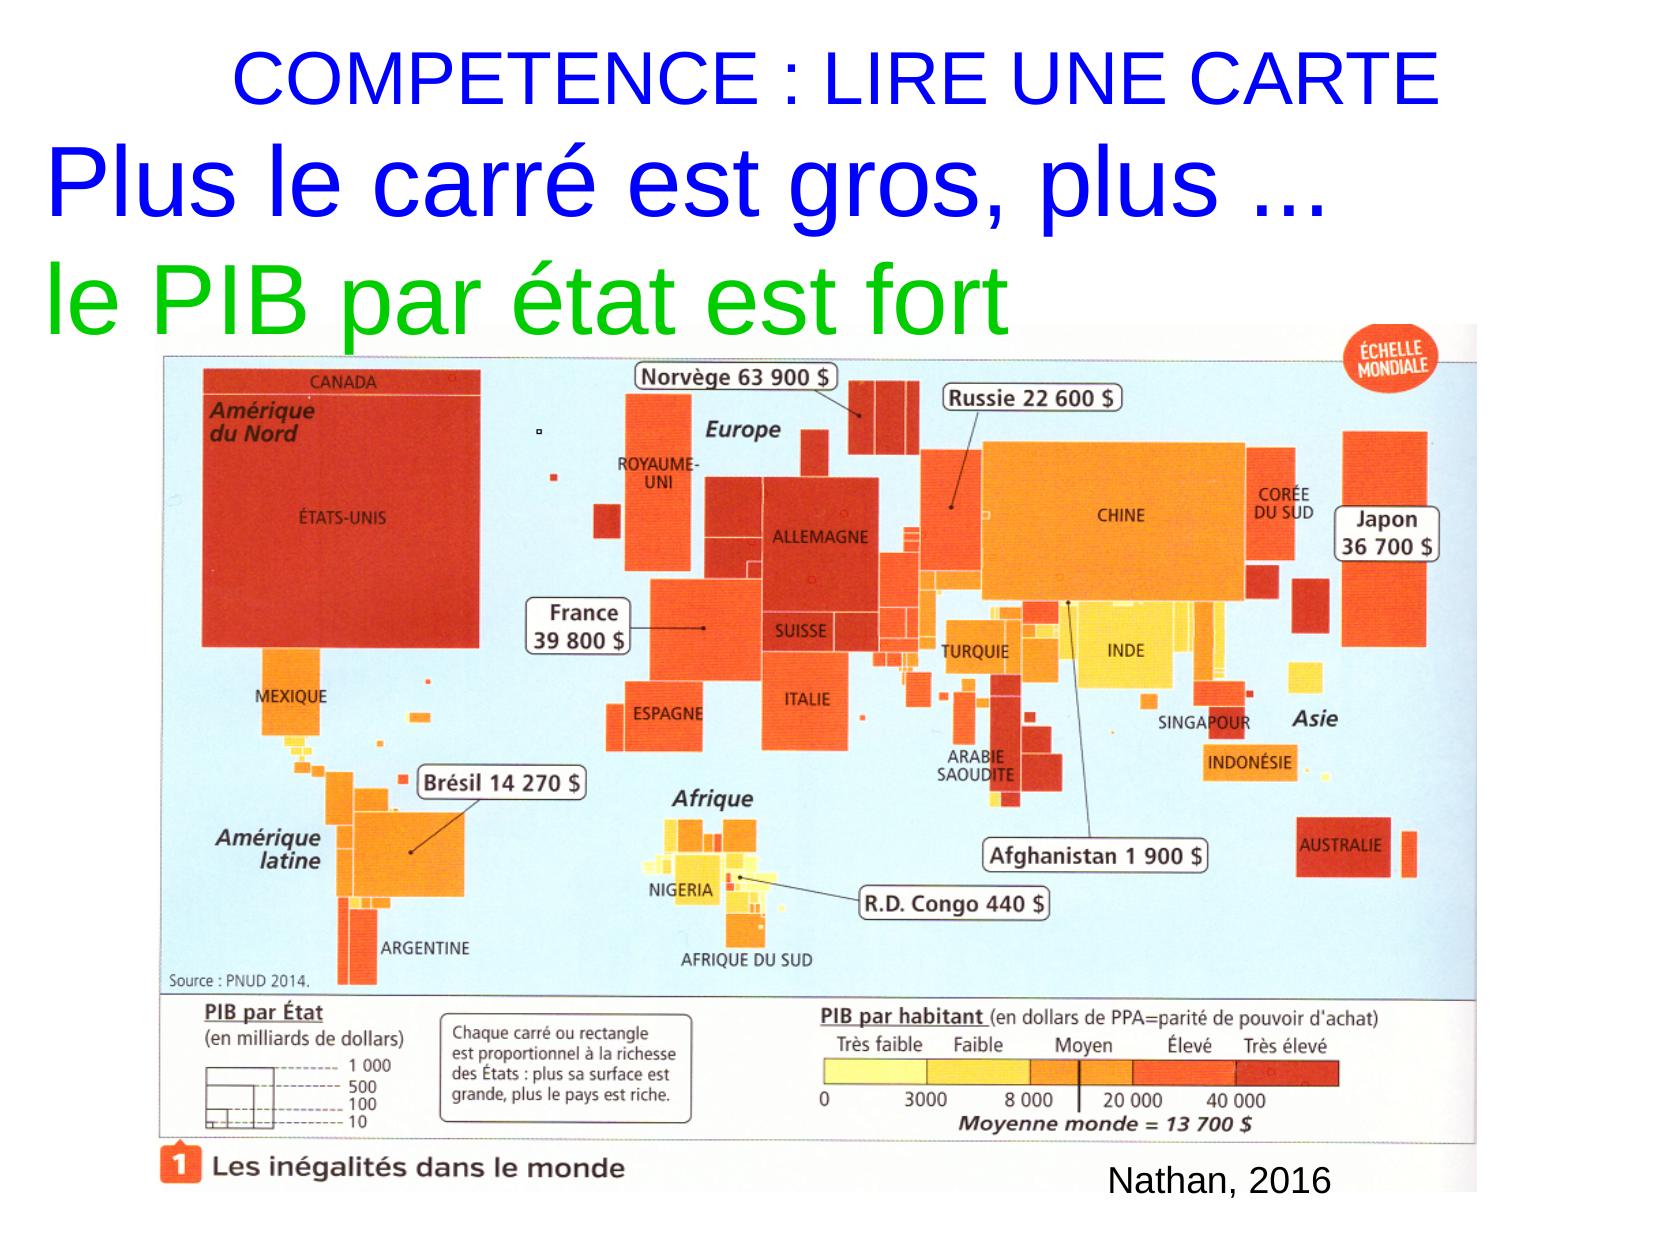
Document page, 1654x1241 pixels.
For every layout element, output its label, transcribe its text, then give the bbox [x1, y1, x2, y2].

text_box le PIB par état est fort [29, 236, 1625, 363]
text_box Nathan, 2016 [1092, 1151, 1477, 1209]
text_box COMPETENCE : LIRE UNE CARTE [29, 29, 1625, 118]
text_box Plus le carré est gros, plus ... [29, 118, 1625, 236]
picture [155, 363, 1477, 1192]
